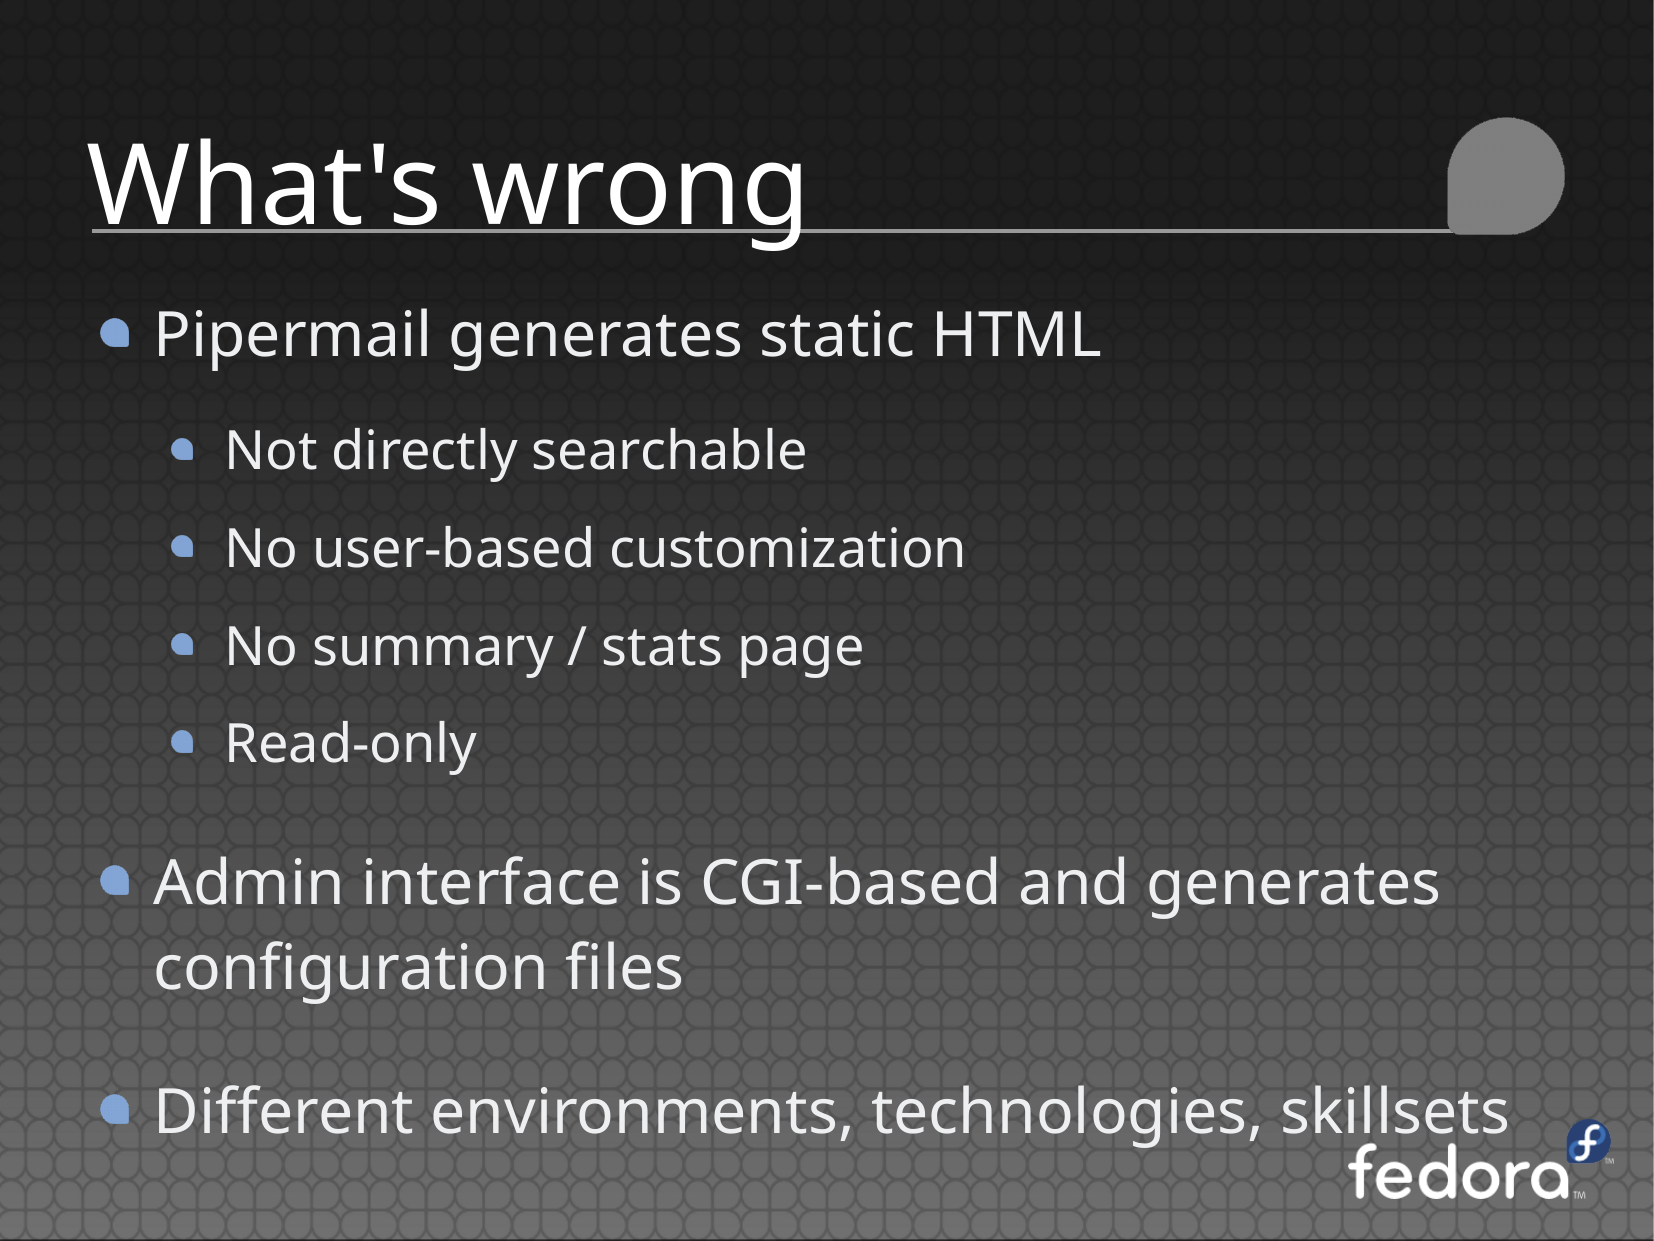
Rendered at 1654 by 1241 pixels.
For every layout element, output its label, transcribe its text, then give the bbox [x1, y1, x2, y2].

list Pipermail generates static HTML Not directly searchable No user-based customization No summary / stats page Read-only Admin interface is CGI-based and generates configuration files Different environments, technologies, skillsets [82, 290, 1571, 1059]
title What's wrong [86, 110, 1576, 251]
picture [0, 0, 1654, 1241]
